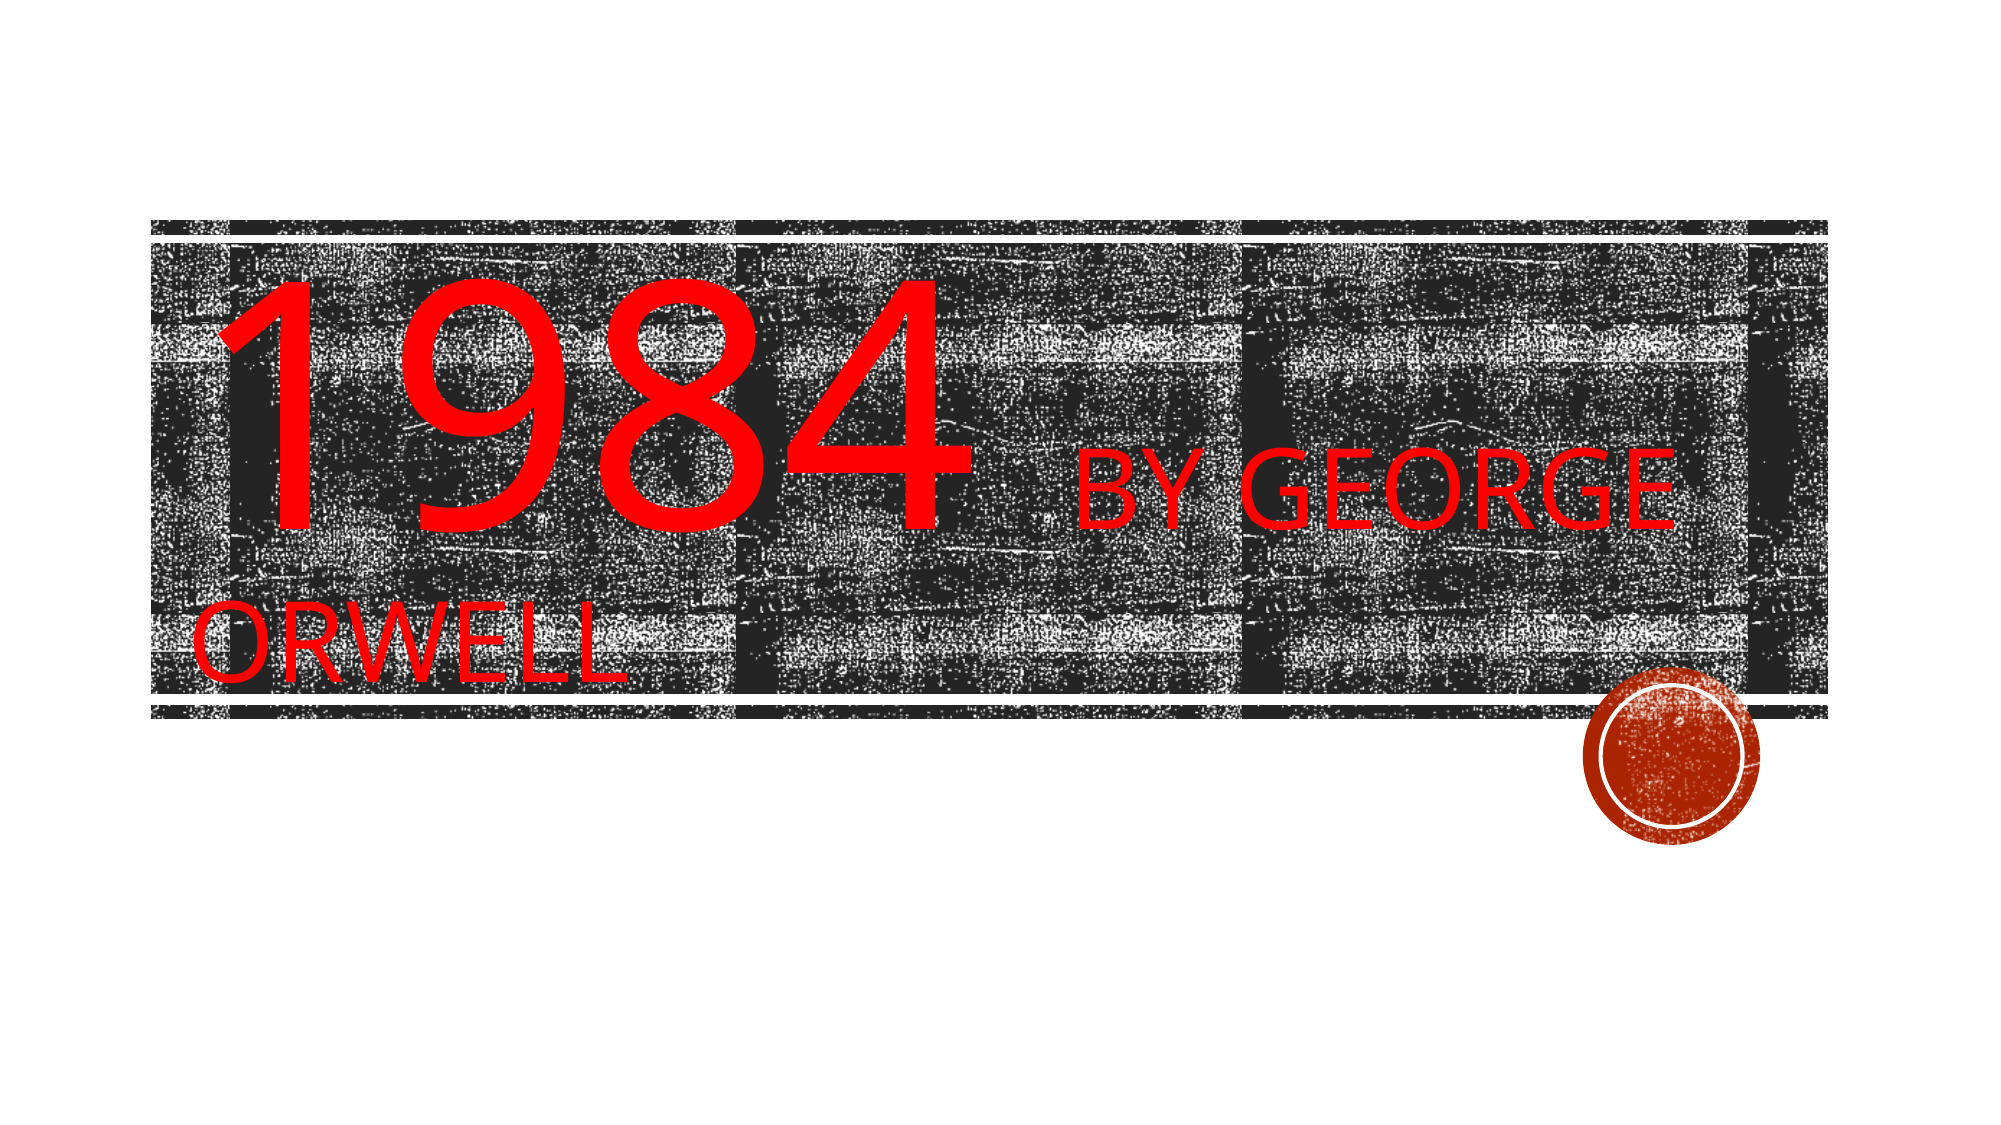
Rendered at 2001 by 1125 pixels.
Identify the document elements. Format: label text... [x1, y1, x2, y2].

title 1984 By George Orwell [172, 234, 1808, 733]
